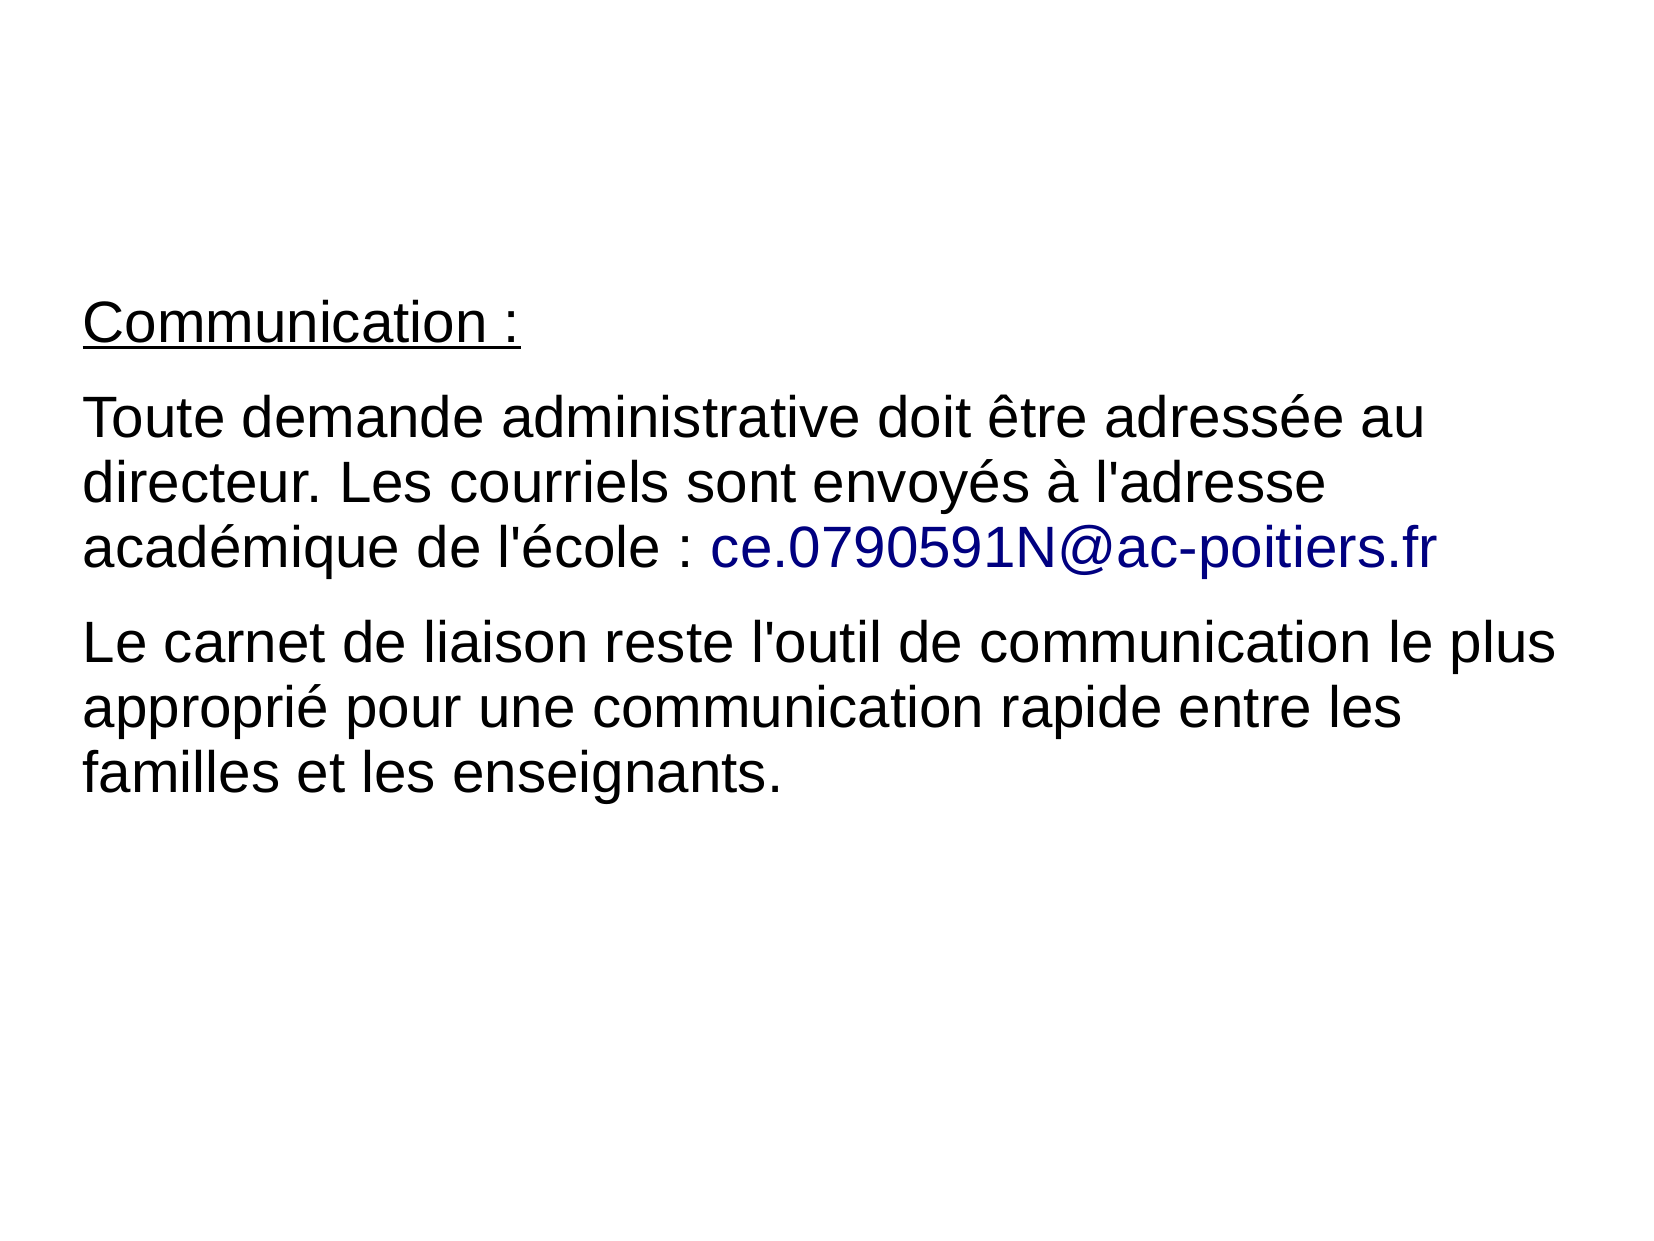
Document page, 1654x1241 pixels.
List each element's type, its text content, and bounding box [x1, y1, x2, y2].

list Communication : Toute demande administrative doit être adressée au directeur. Les courriels sont envoyés à l'adresse académique de l'école : ce.0790591N@ac-poitiers.fr Le carnet de liaison reste l'outil de communication le plus approprié pour une communication rapide entre les familles et les enseignants. [82, 290, 1571, 1010]
